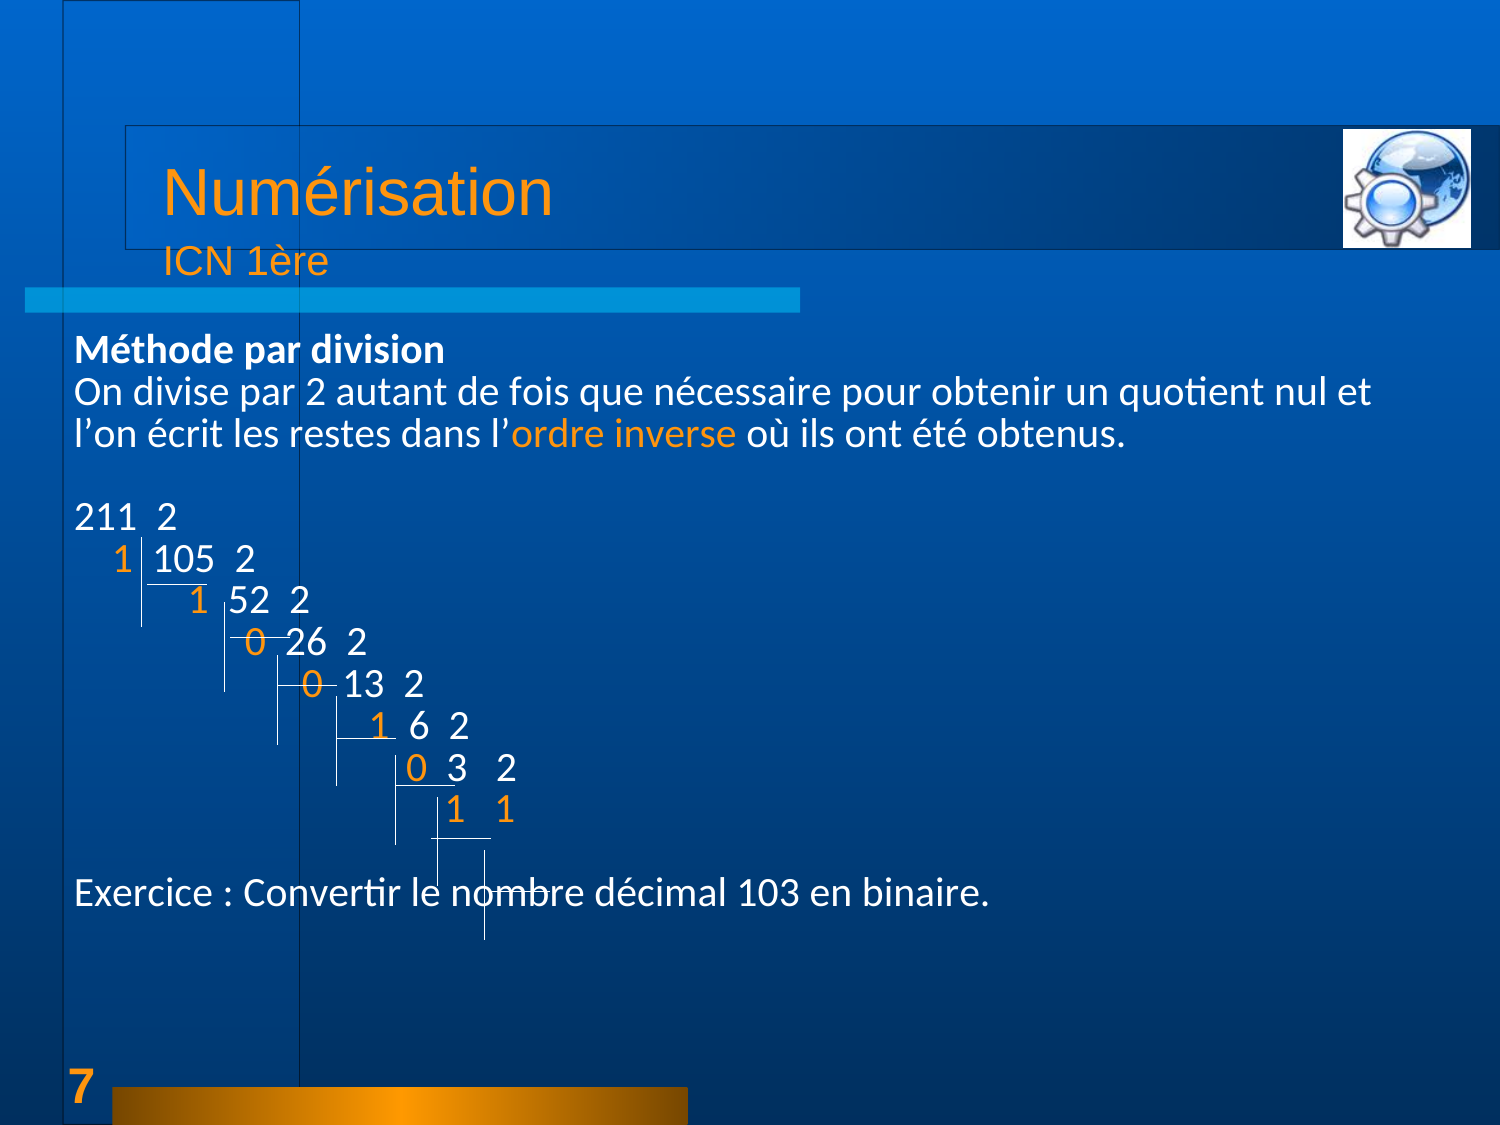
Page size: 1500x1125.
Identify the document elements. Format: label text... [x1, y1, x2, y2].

picture [1343, 129, 1471, 248]
text_box Méthode par division On divise par 2 autant de fois que nécessaire pour obtenir un quotient nul et l’on écrit les restes dans l’ordre inverse où ils ont été obtenus. 211 2 1 105 2 1 52 2 0 26 2 0 13 2 1 6 2 0 3 2 1 1 Exercice : Convertir le nombre décimal 103 en binaire. [59, 324, 1477, 1055]
